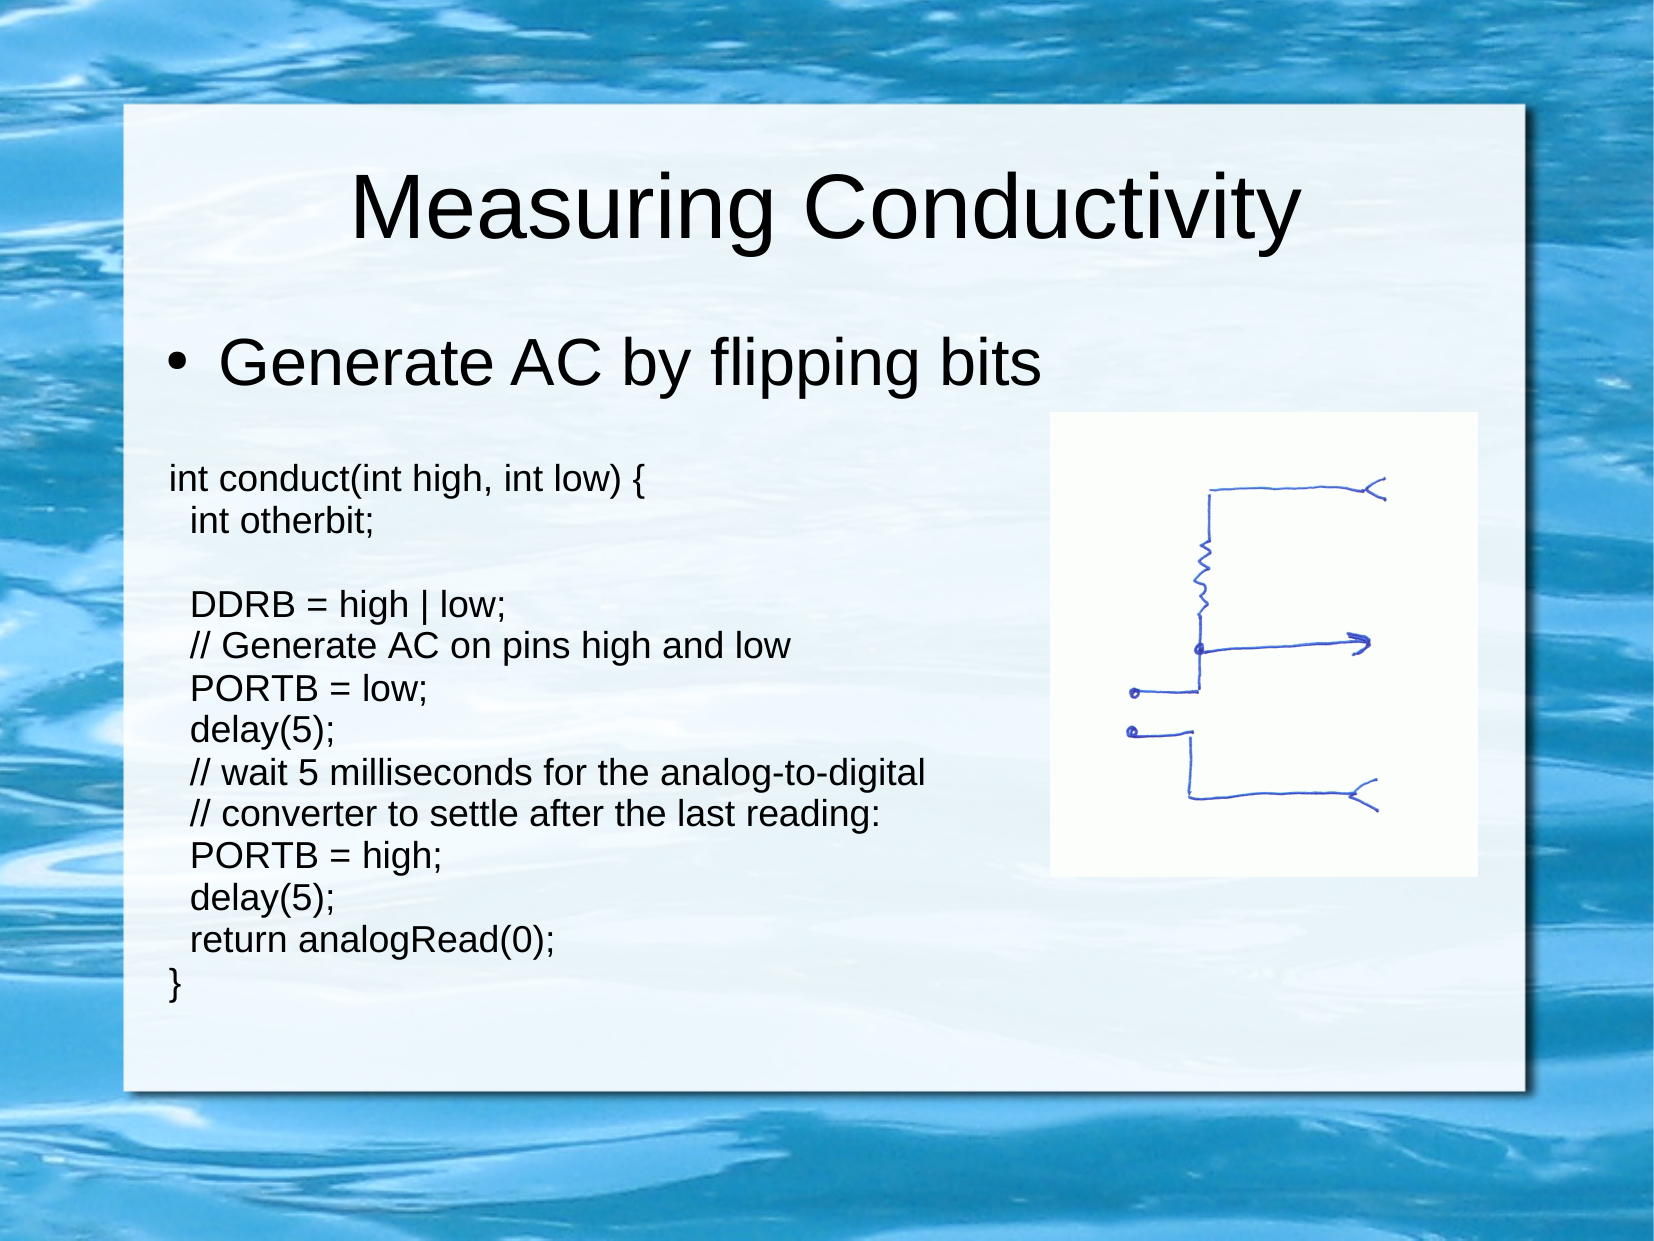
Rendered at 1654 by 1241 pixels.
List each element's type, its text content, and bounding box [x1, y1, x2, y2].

title Measuring Conductivity [147, 125, 1506, 288]
list Generate AC by flipping bits [147, 324, 1506, 1129]
picture [0, 0, 1654, 1241]
text_box int conduct(int high, int low) { int otherbit; DDRB = high | low; // Generate AC on pins high and low PORTB = low; delay(5); // wait 5 milliseconds for the analog-to-digital // converter to settle after the last reading: PORTB = high; delay(5); return analogRead(0); } [143, 449, 1108, 1011]
